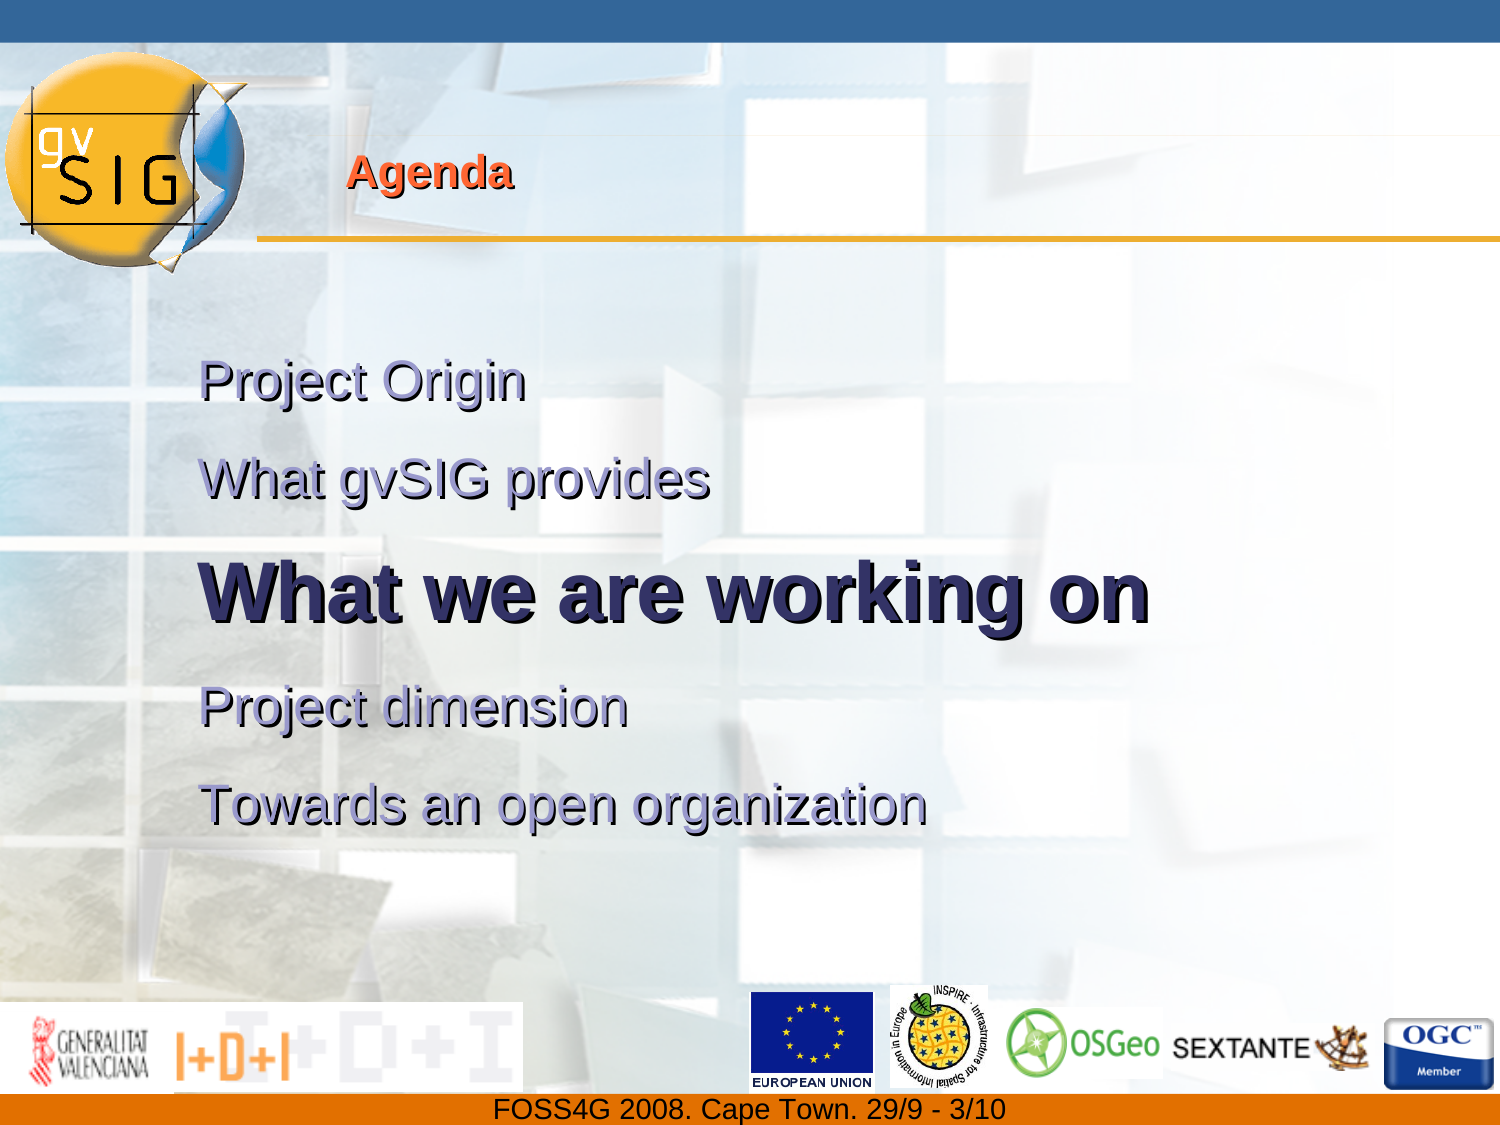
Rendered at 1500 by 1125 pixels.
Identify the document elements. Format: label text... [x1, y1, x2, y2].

picture [0, 49, 250, 276]
picture [749, 992, 875, 1093]
picture [890, 985, 988, 1088]
picture [1003, 1007, 1163, 1079]
list Project Origin What gvSIG provides What we are working on Project dimension Towards an open organization [197, 352, 1391, 837]
picture [1171, 1023, 1375, 1071]
picture [0, 1002, 523, 1094]
picture [1384, 1018, 1494, 1090]
text_box Agenda [344, 148, 513, 201]
